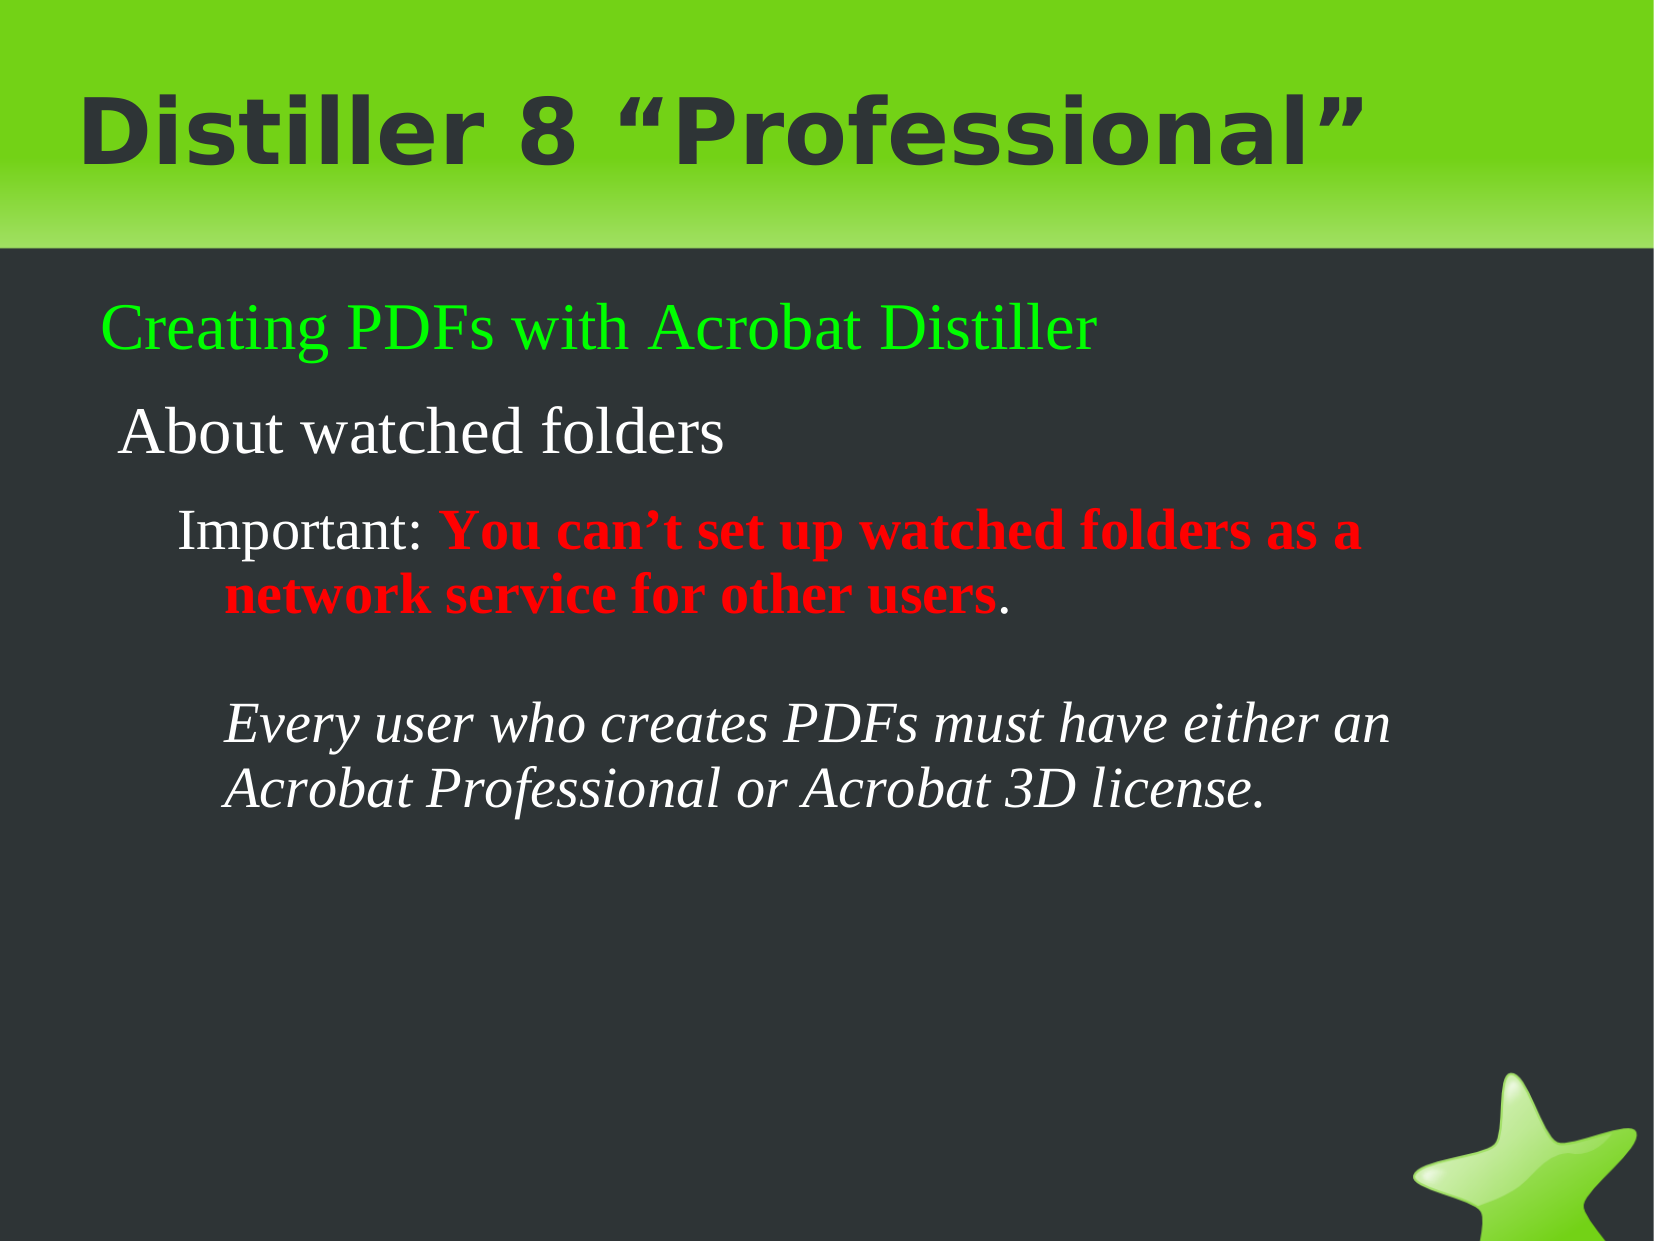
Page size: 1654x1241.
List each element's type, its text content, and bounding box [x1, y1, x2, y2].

list Creating PDFs with Acrobat Distiller About watched folders Important: You can’t set up watched folders as a network service for other users. Every user who creates PDFs must have either an Acrobat Professional or Acrobat 3D license. [82, 290, 1571, 1094]
picture [0, 0, 1654, 1241]
title Distiller 8 “Professional” [76, 29, 1565, 237]
